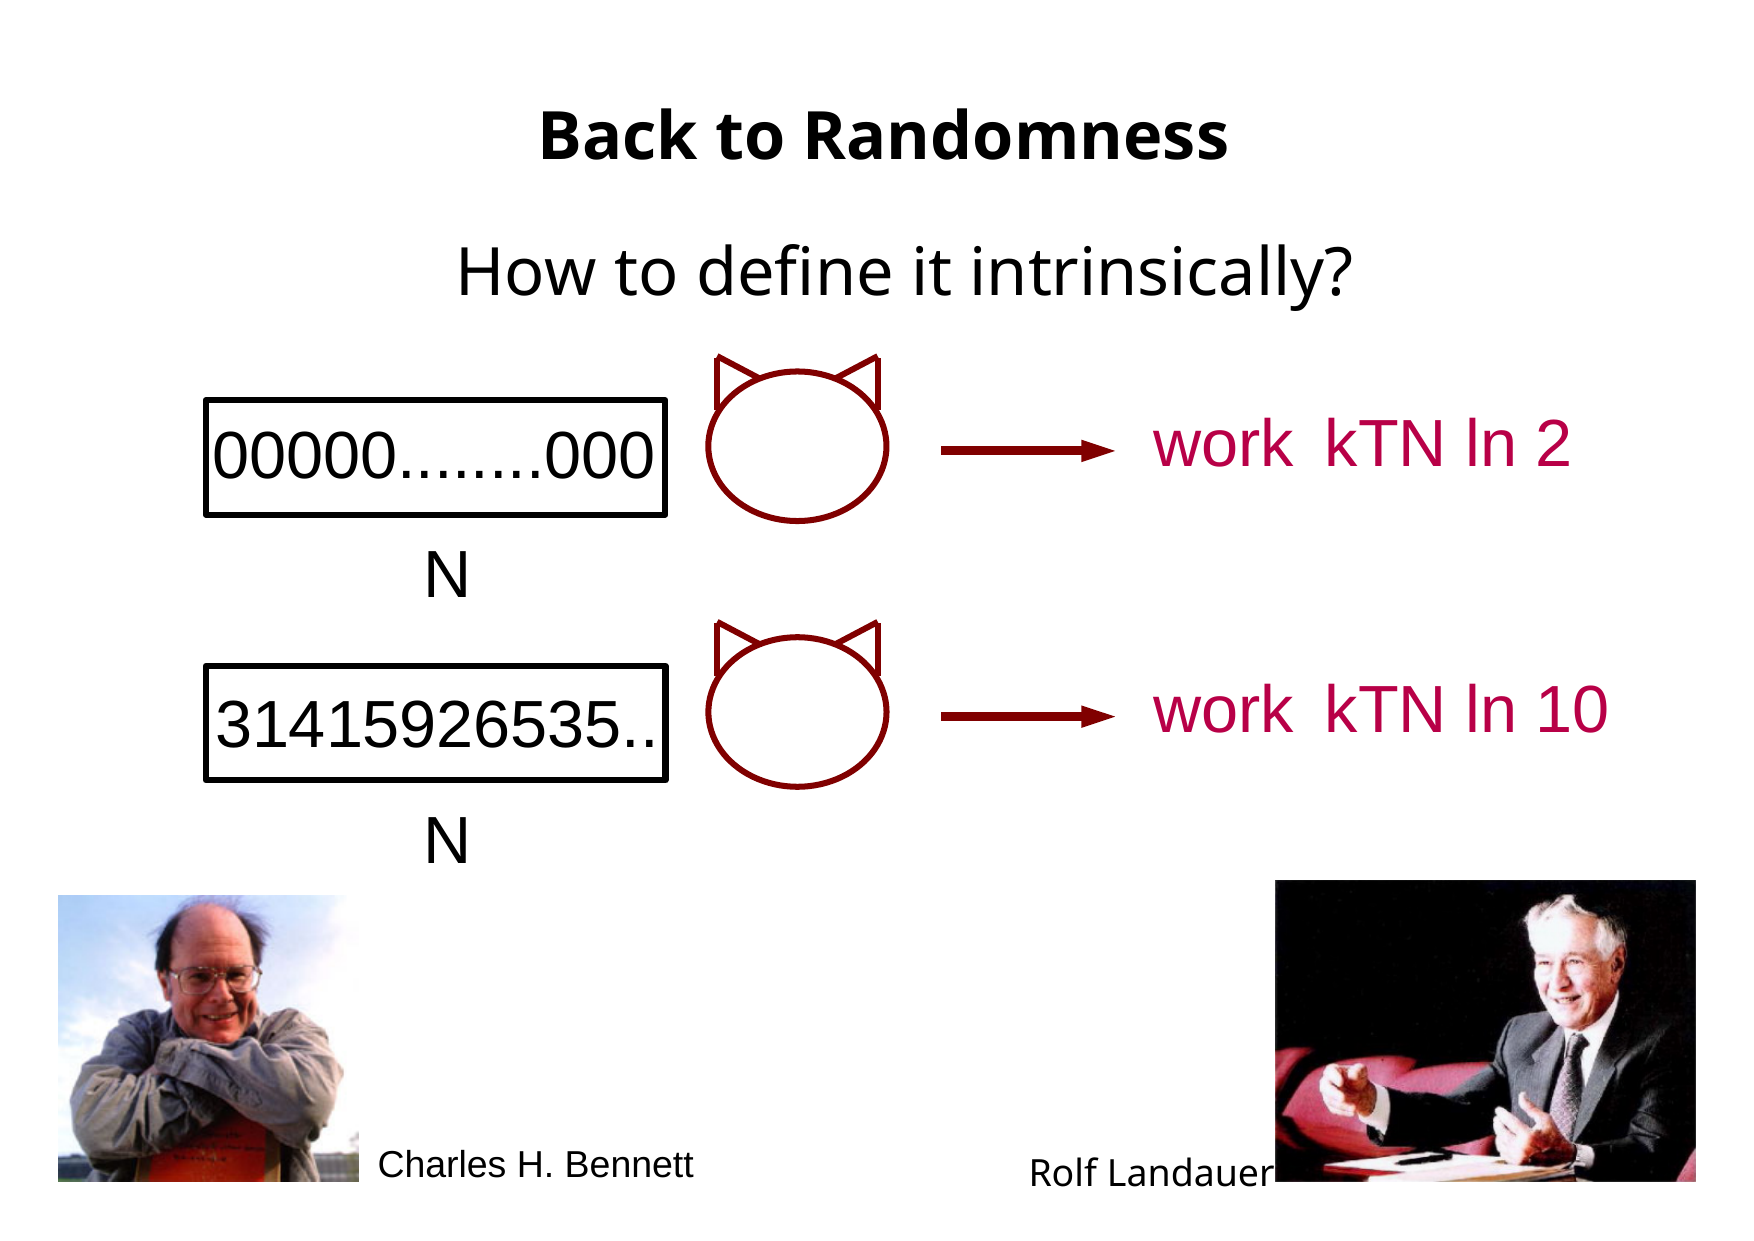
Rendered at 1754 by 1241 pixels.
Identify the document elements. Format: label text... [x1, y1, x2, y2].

picture [1275, 880, 1696, 1182]
text_box 00000........000 [209, 407, 662, 503]
text_box work [1135, 395, 1306, 491]
text_box Back to Randomness [522, 81, 1710, 171]
text_box Rolf Landauer [1013, 1138, 1473, 1196]
text_box 31415926535.. [197, 676, 678, 772]
text_box 00000........000 [194, 407, 203, 503]
text_box How to define it intrinsically? [440, 217, 1628, 307]
picture [58, 895, 359, 1182]
text_box kTN ln 10 [1307, 661, 1702, 757]
text_box work [1135, 661, 1307, 757]
text_box N [405, 526, 490, 622]
text_box kTN ln 2 [1306, 395, 1665, 491]
text_box Charles H. Bennett [363, 1135, 887, 1199]
text_box N [405, 792, 490, 888]
text_box 00000........000 [668, 407, 675, 503]
